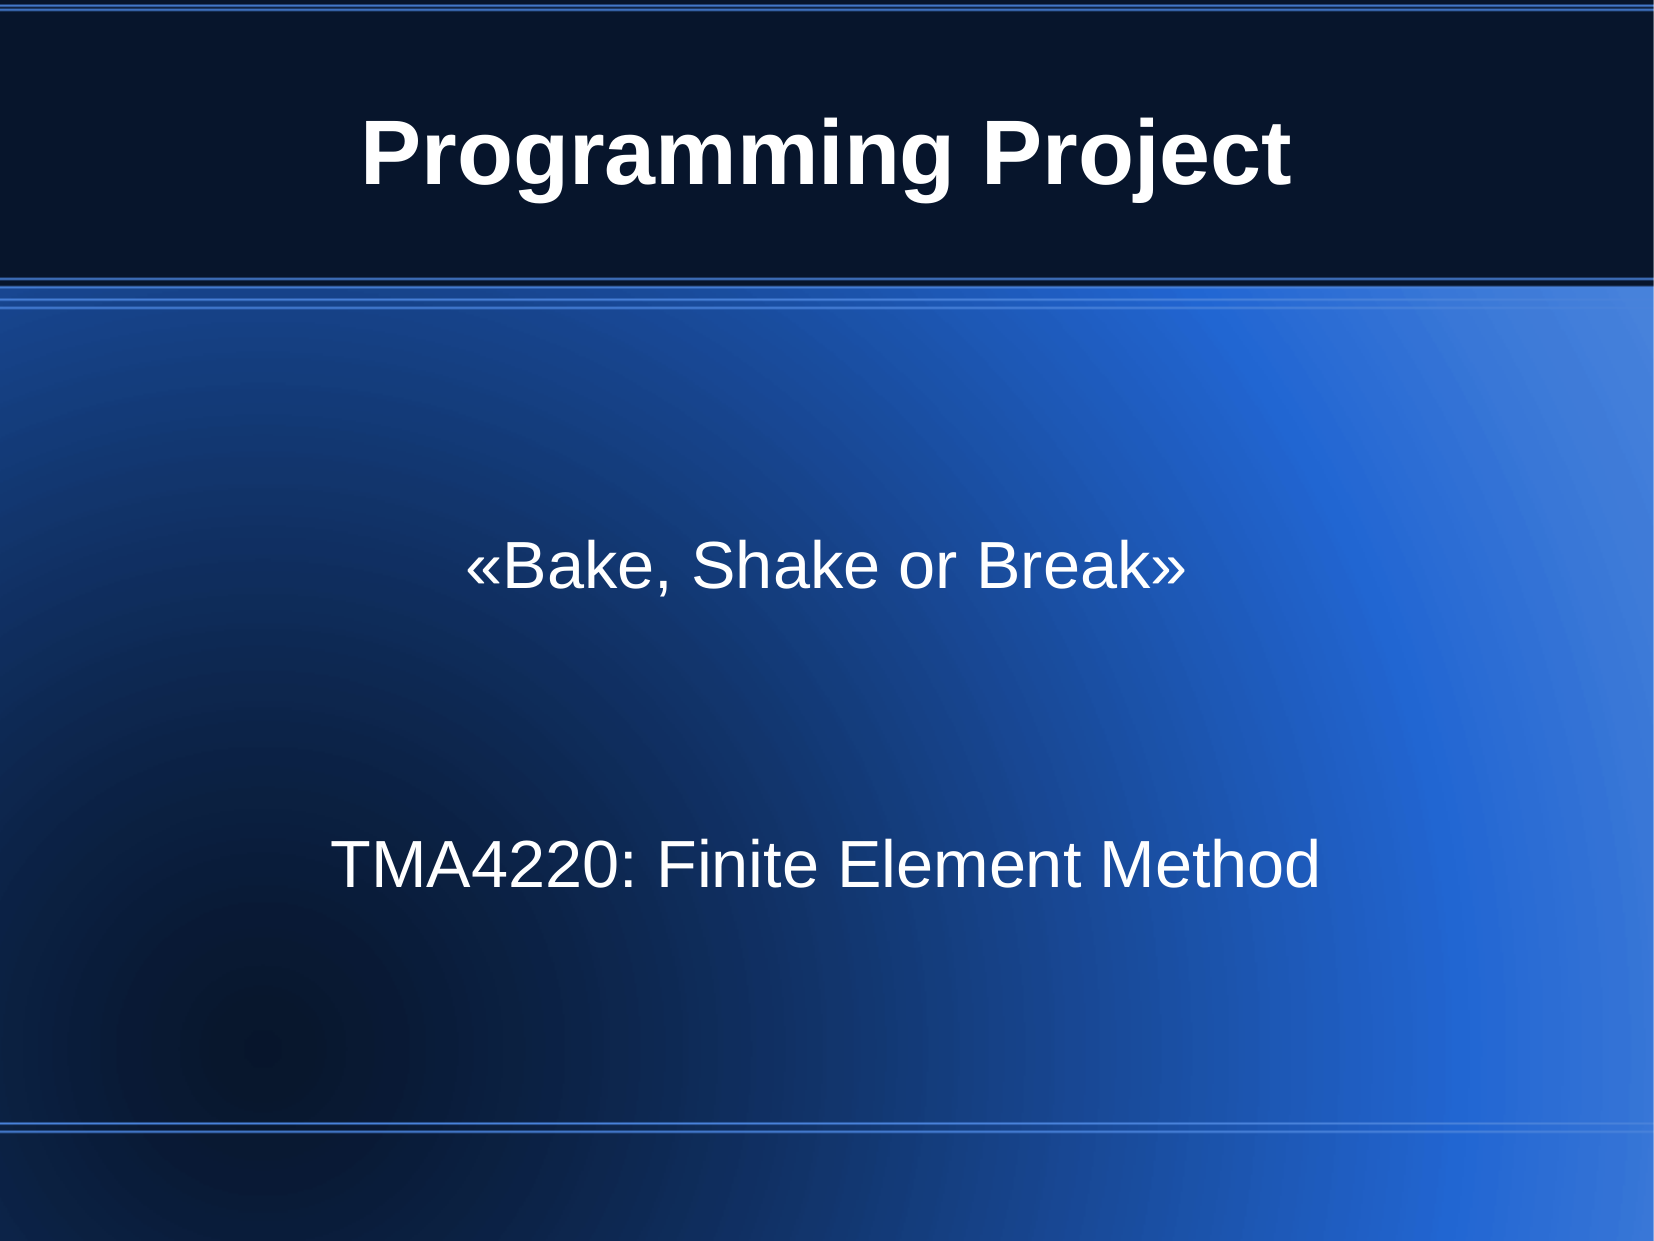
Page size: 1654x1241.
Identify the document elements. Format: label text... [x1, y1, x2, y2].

subtitle «Bake, Shake or Break» TMA4220: Finite Element Method [82, 355, 1571, 1075]
title Programming Project [82, 49, 1571, 257]
picture [0, 0, 1654, 1241]
